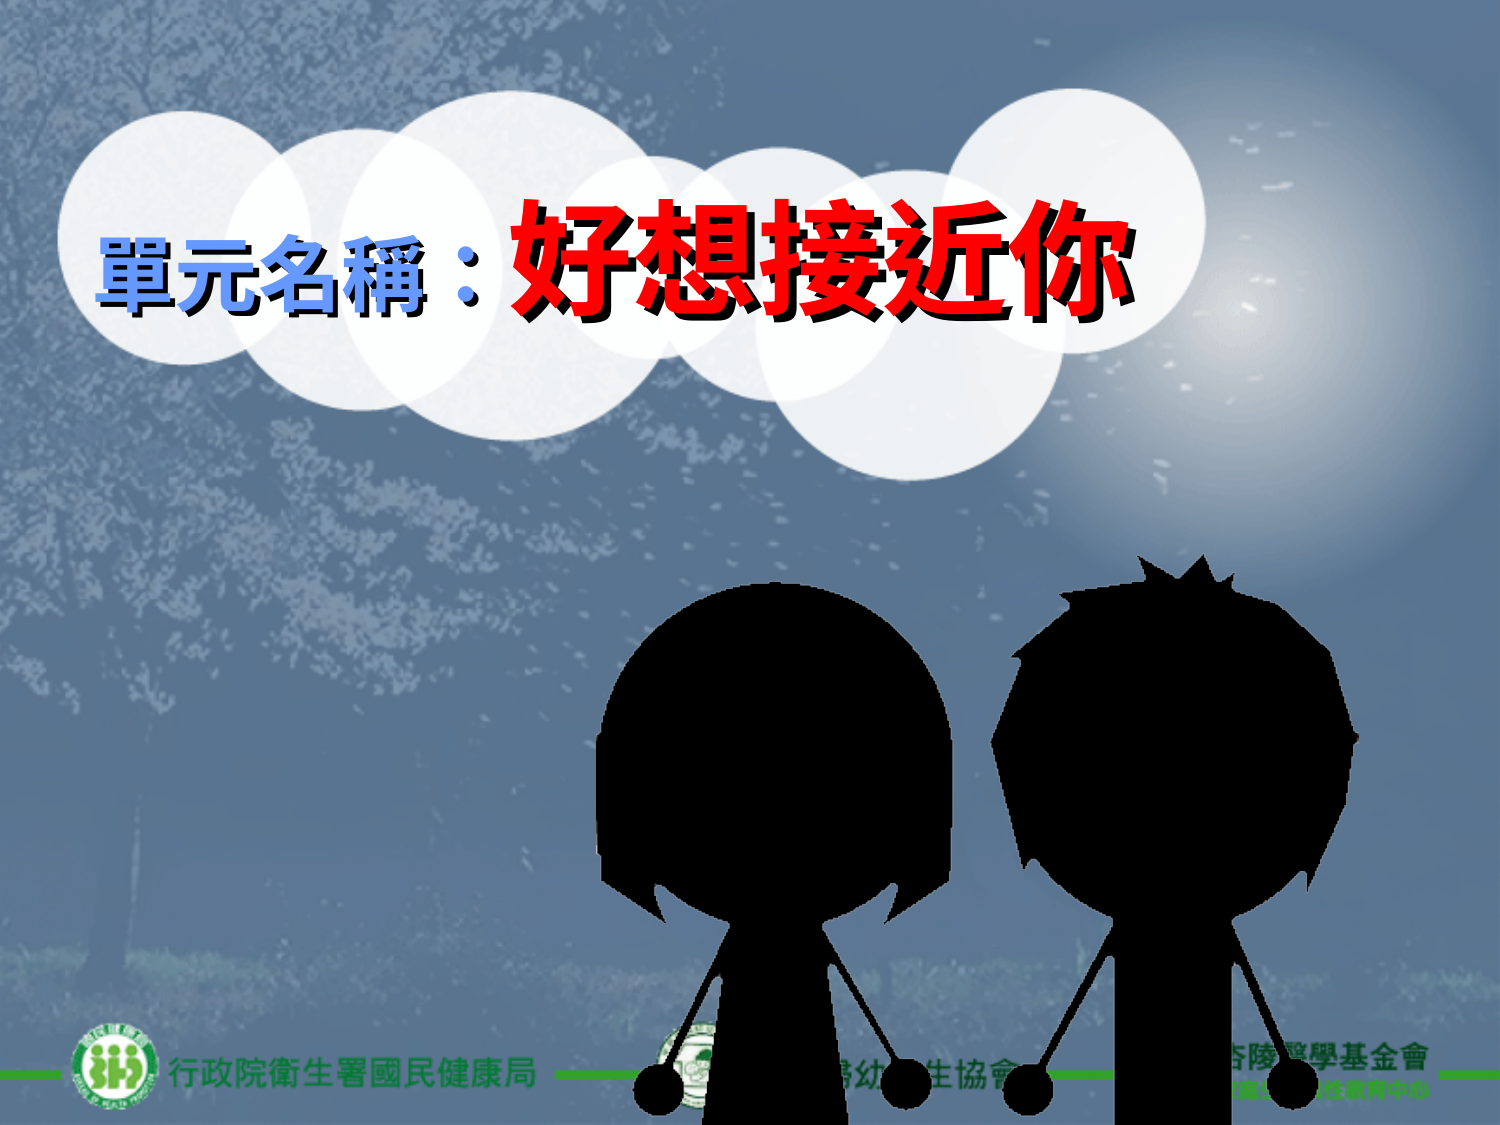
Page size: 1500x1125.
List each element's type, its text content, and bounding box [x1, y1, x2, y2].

picture [0, 0, 1500, 1125]
text_box 單元名稱：好想接近你 [76, 172, 1176, 339]
